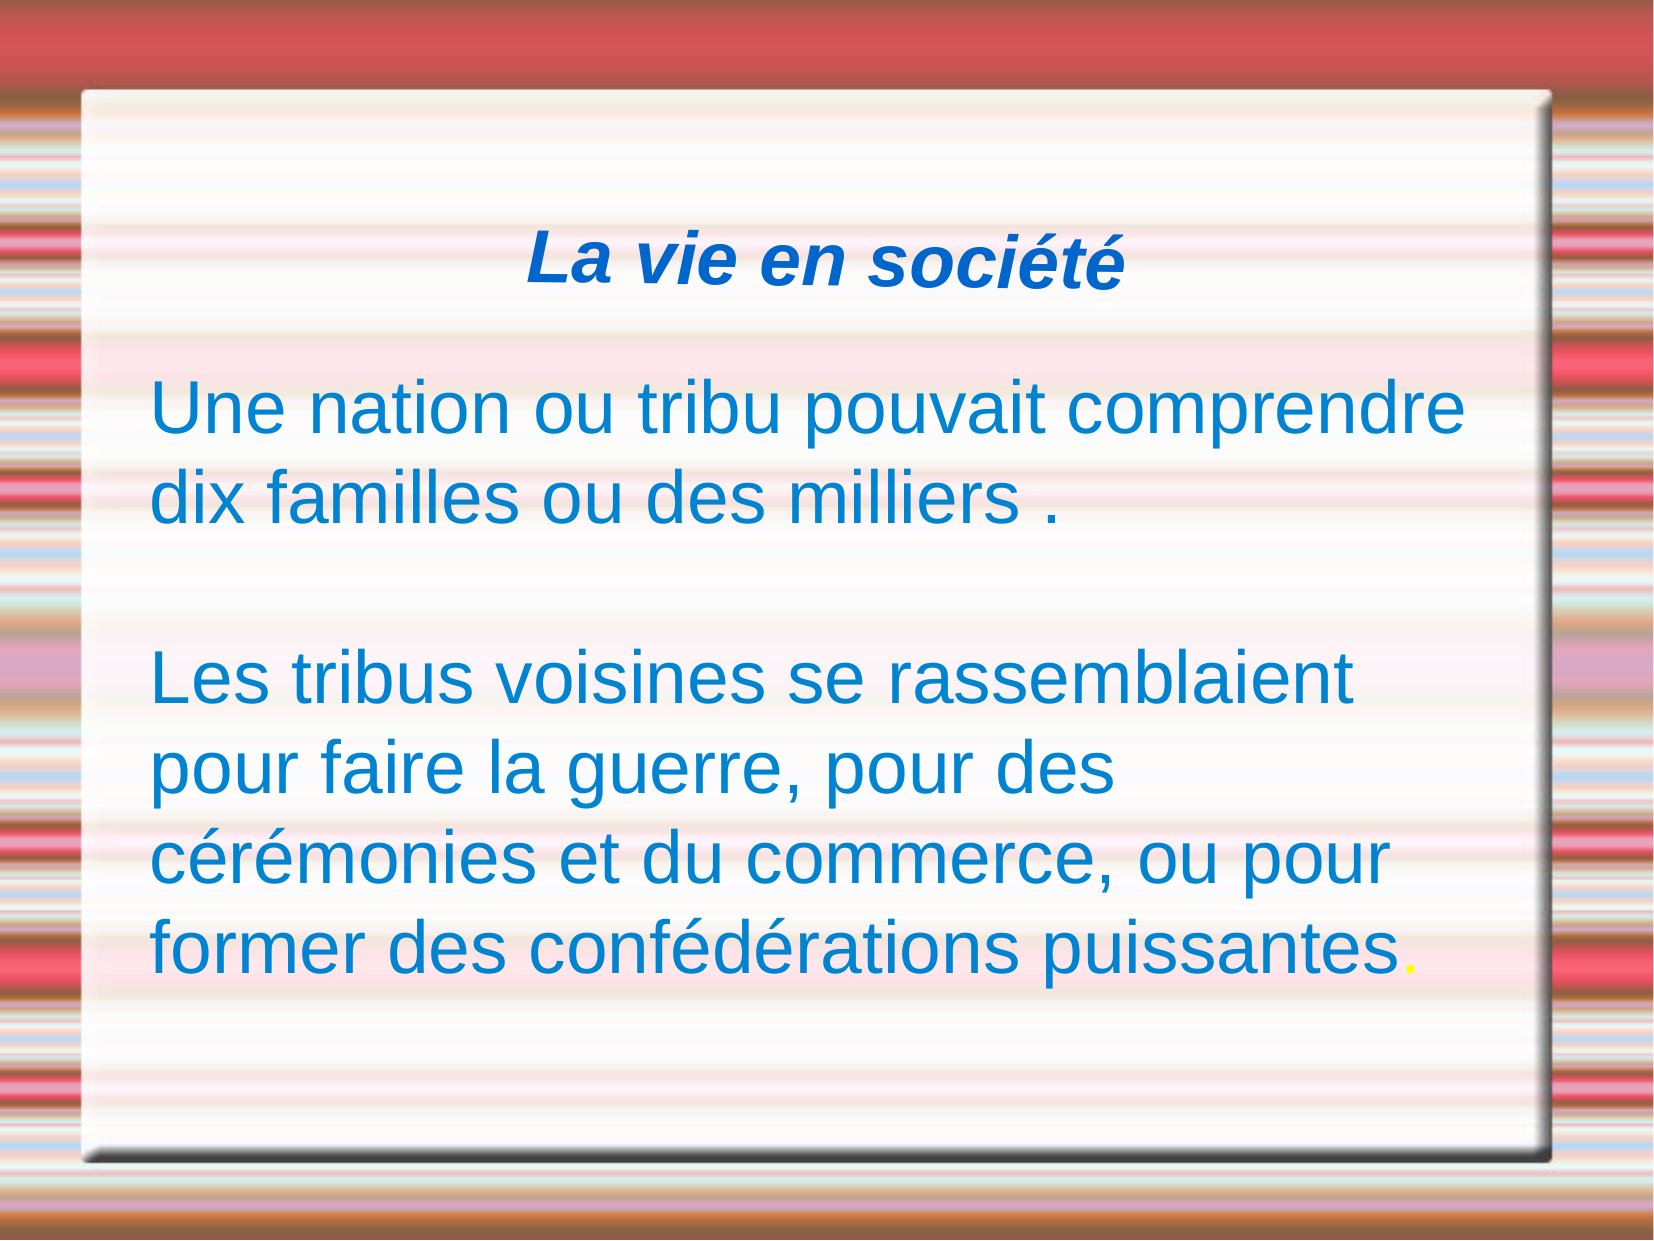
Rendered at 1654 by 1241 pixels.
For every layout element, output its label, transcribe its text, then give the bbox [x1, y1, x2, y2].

picture [0, 0, 1654, 1240]
list Une nation ou tribu pouvait comprendre dix familles ou des milliers . Les tribus voisines se rassemblaient pour faire la guerre, pour des cérémonies et du commerce, ou pour former des confédérations puissantes. [134, 350, 1516, 1132]
title La vie en société [226, 102, 1428, 350]
